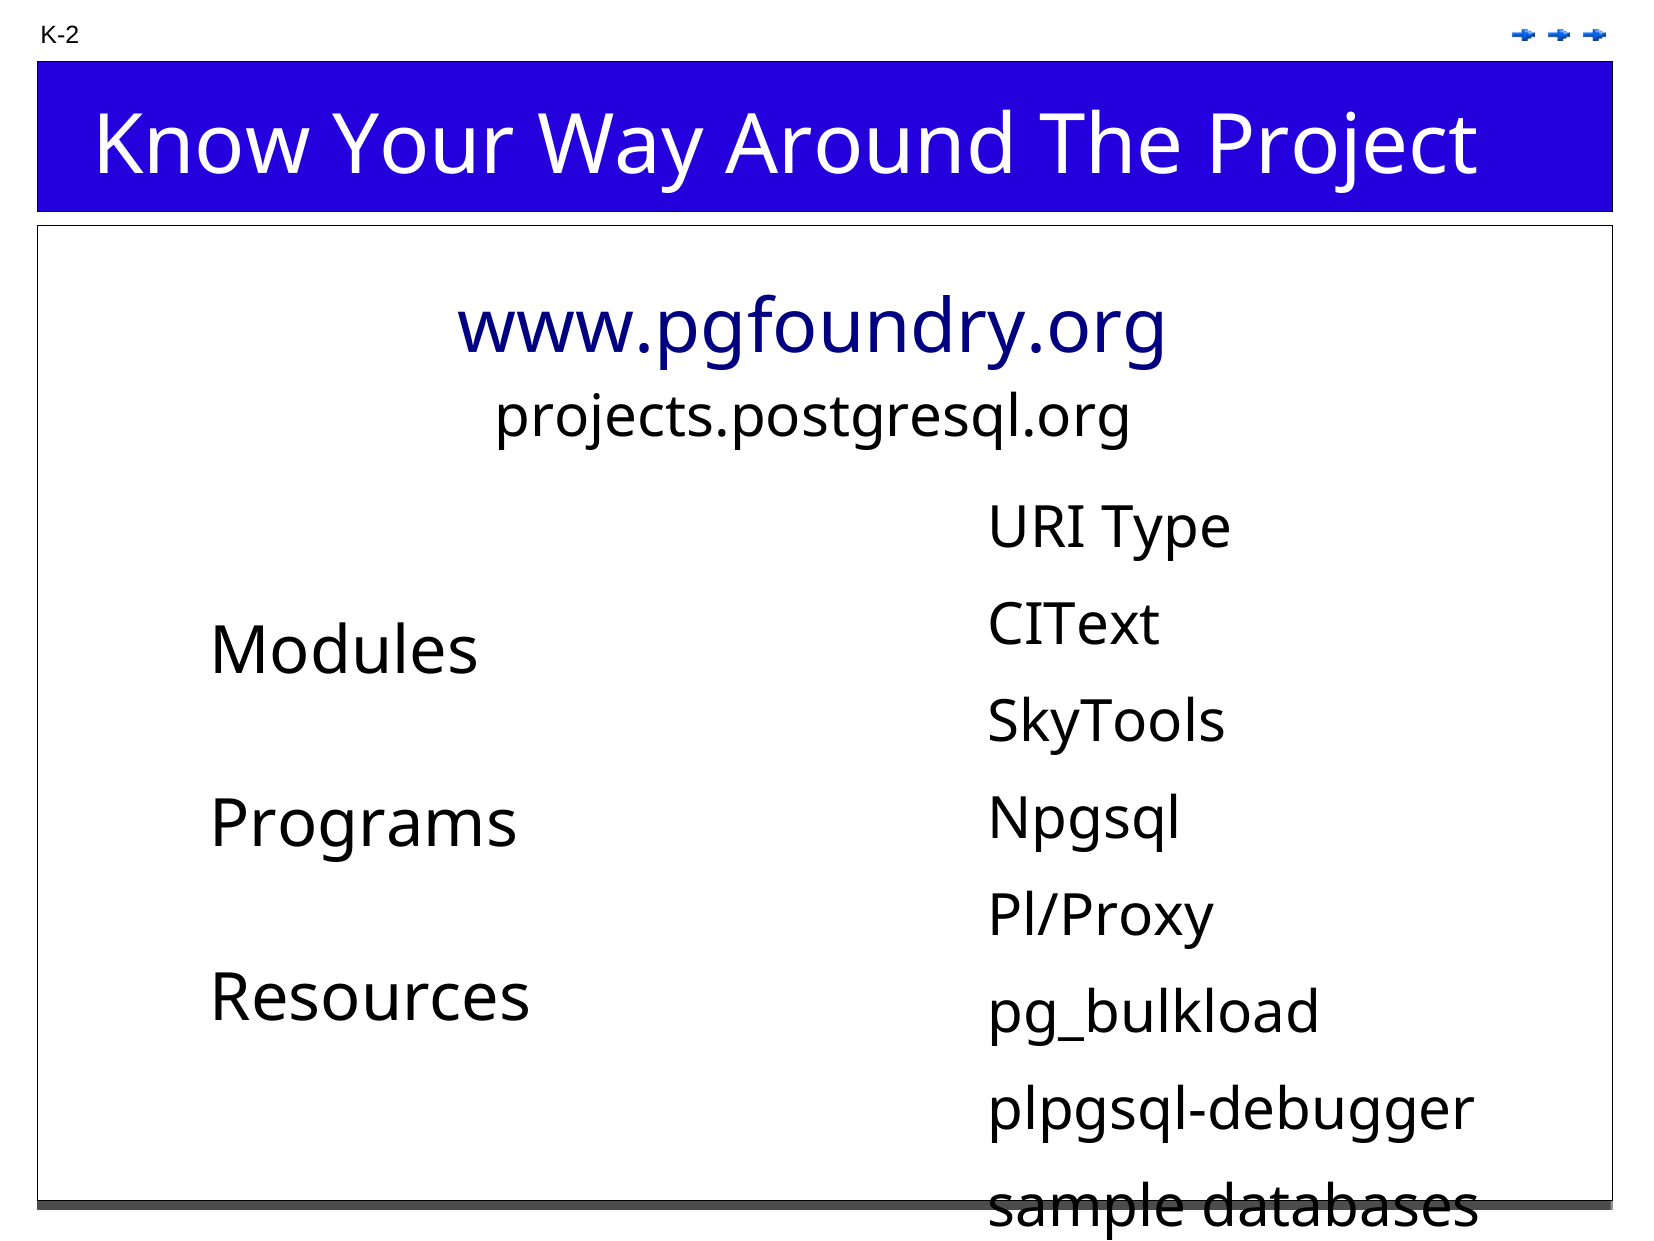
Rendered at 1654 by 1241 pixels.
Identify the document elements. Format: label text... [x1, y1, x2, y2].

text_box www.pgfoundry.org projects.postgresql.org [442, 264, 1135, 440]
text_box [37, 225, 1613, 1201]
picture [1583, 29, 1606, 41]
text_box Know Your Way Around The Project [77, 77, 1424, 193]
text_box K-2 [25, 13, 95, 70]
text_box URI Type CIText SkyTools Npgsql Pl/Proxy pg_bulkload plpgsql-debugger sample databases [957, 477, 1471, 1177]
picture [1548, 29, 1570, 41]
picture [1512, 29, 1535, 41]
text_box [37, 61, 1613, 212]
text_box Modules Programs Resources [177, 594, 542, 1017]
